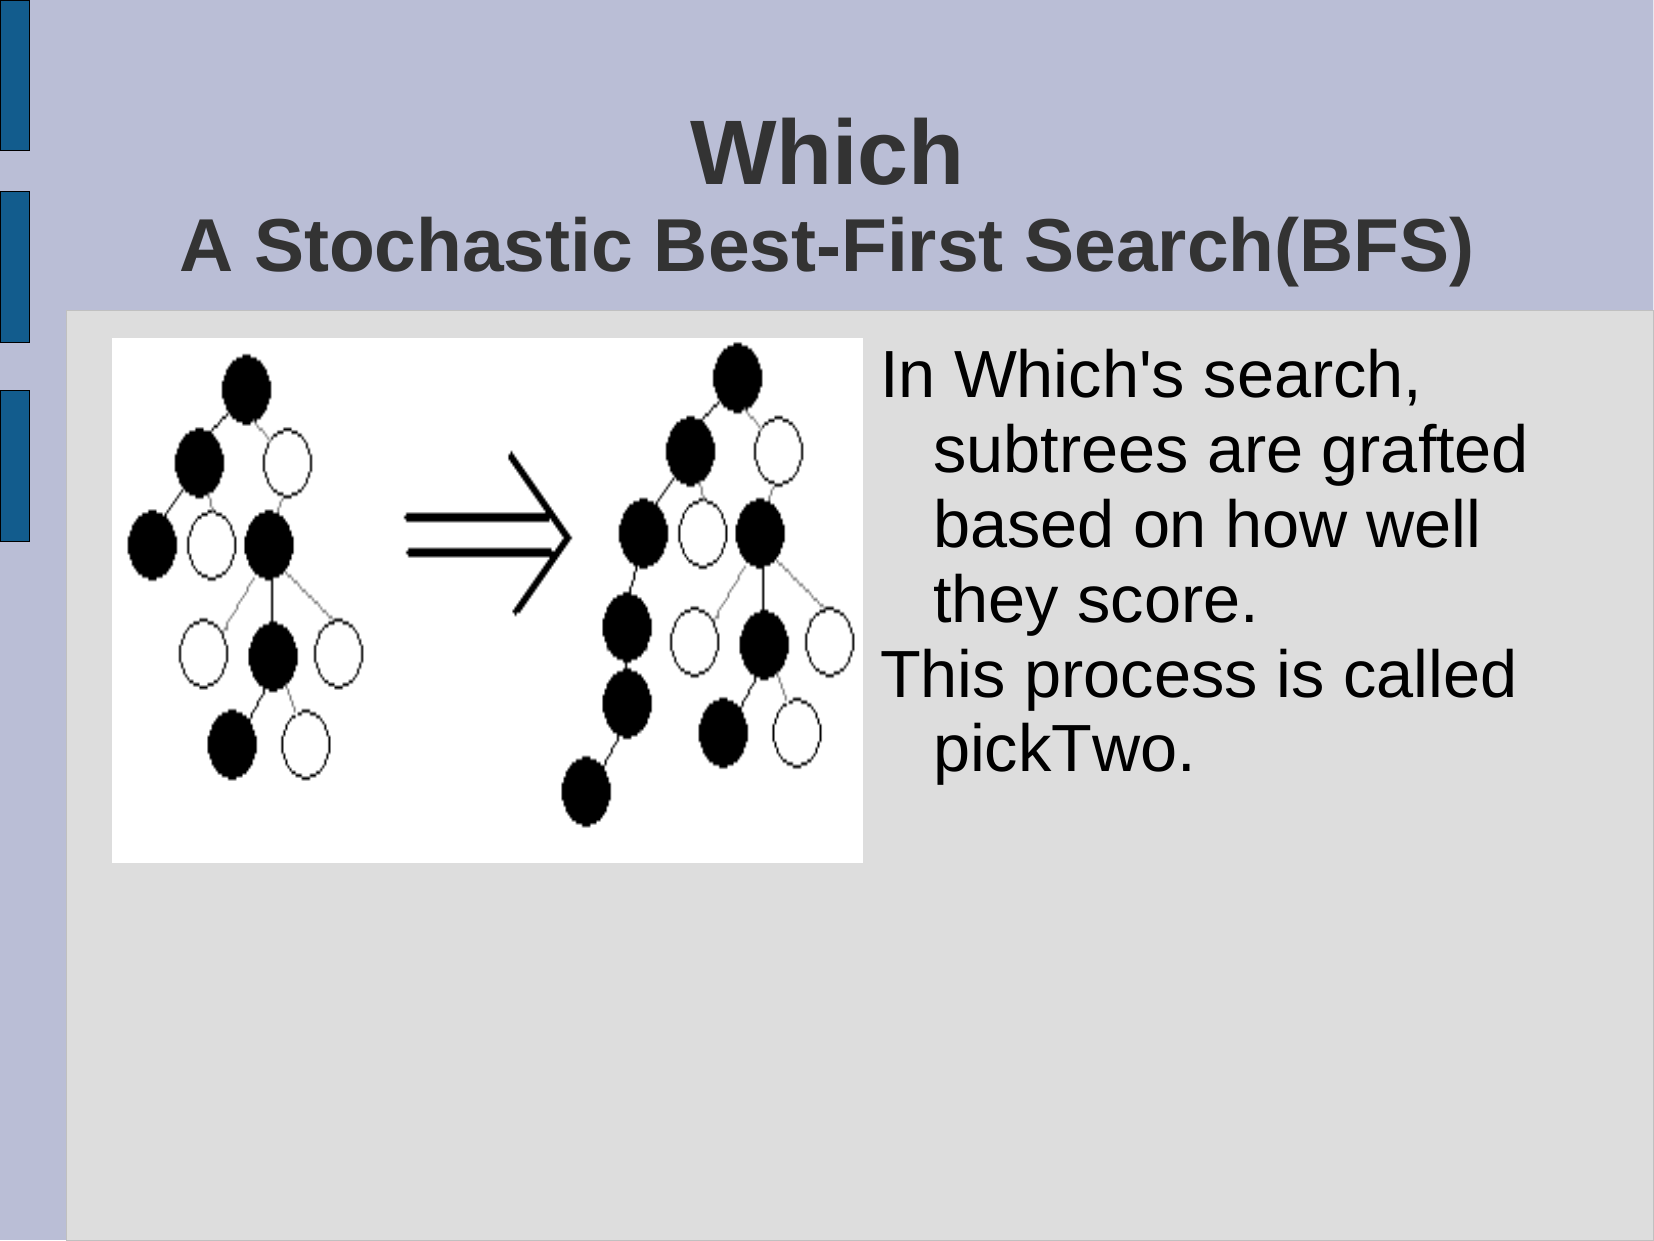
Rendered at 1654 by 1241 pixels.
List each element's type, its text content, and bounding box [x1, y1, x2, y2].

picture [112, 338, 862, 863]
list In Which's search, subtrees are grafted based on how well they score. This process is called pickTwo. [862, 337, 1535, 1127]
title Which A Stochastic Best-First Search(BFS) [121, 91, 1534, 299]
